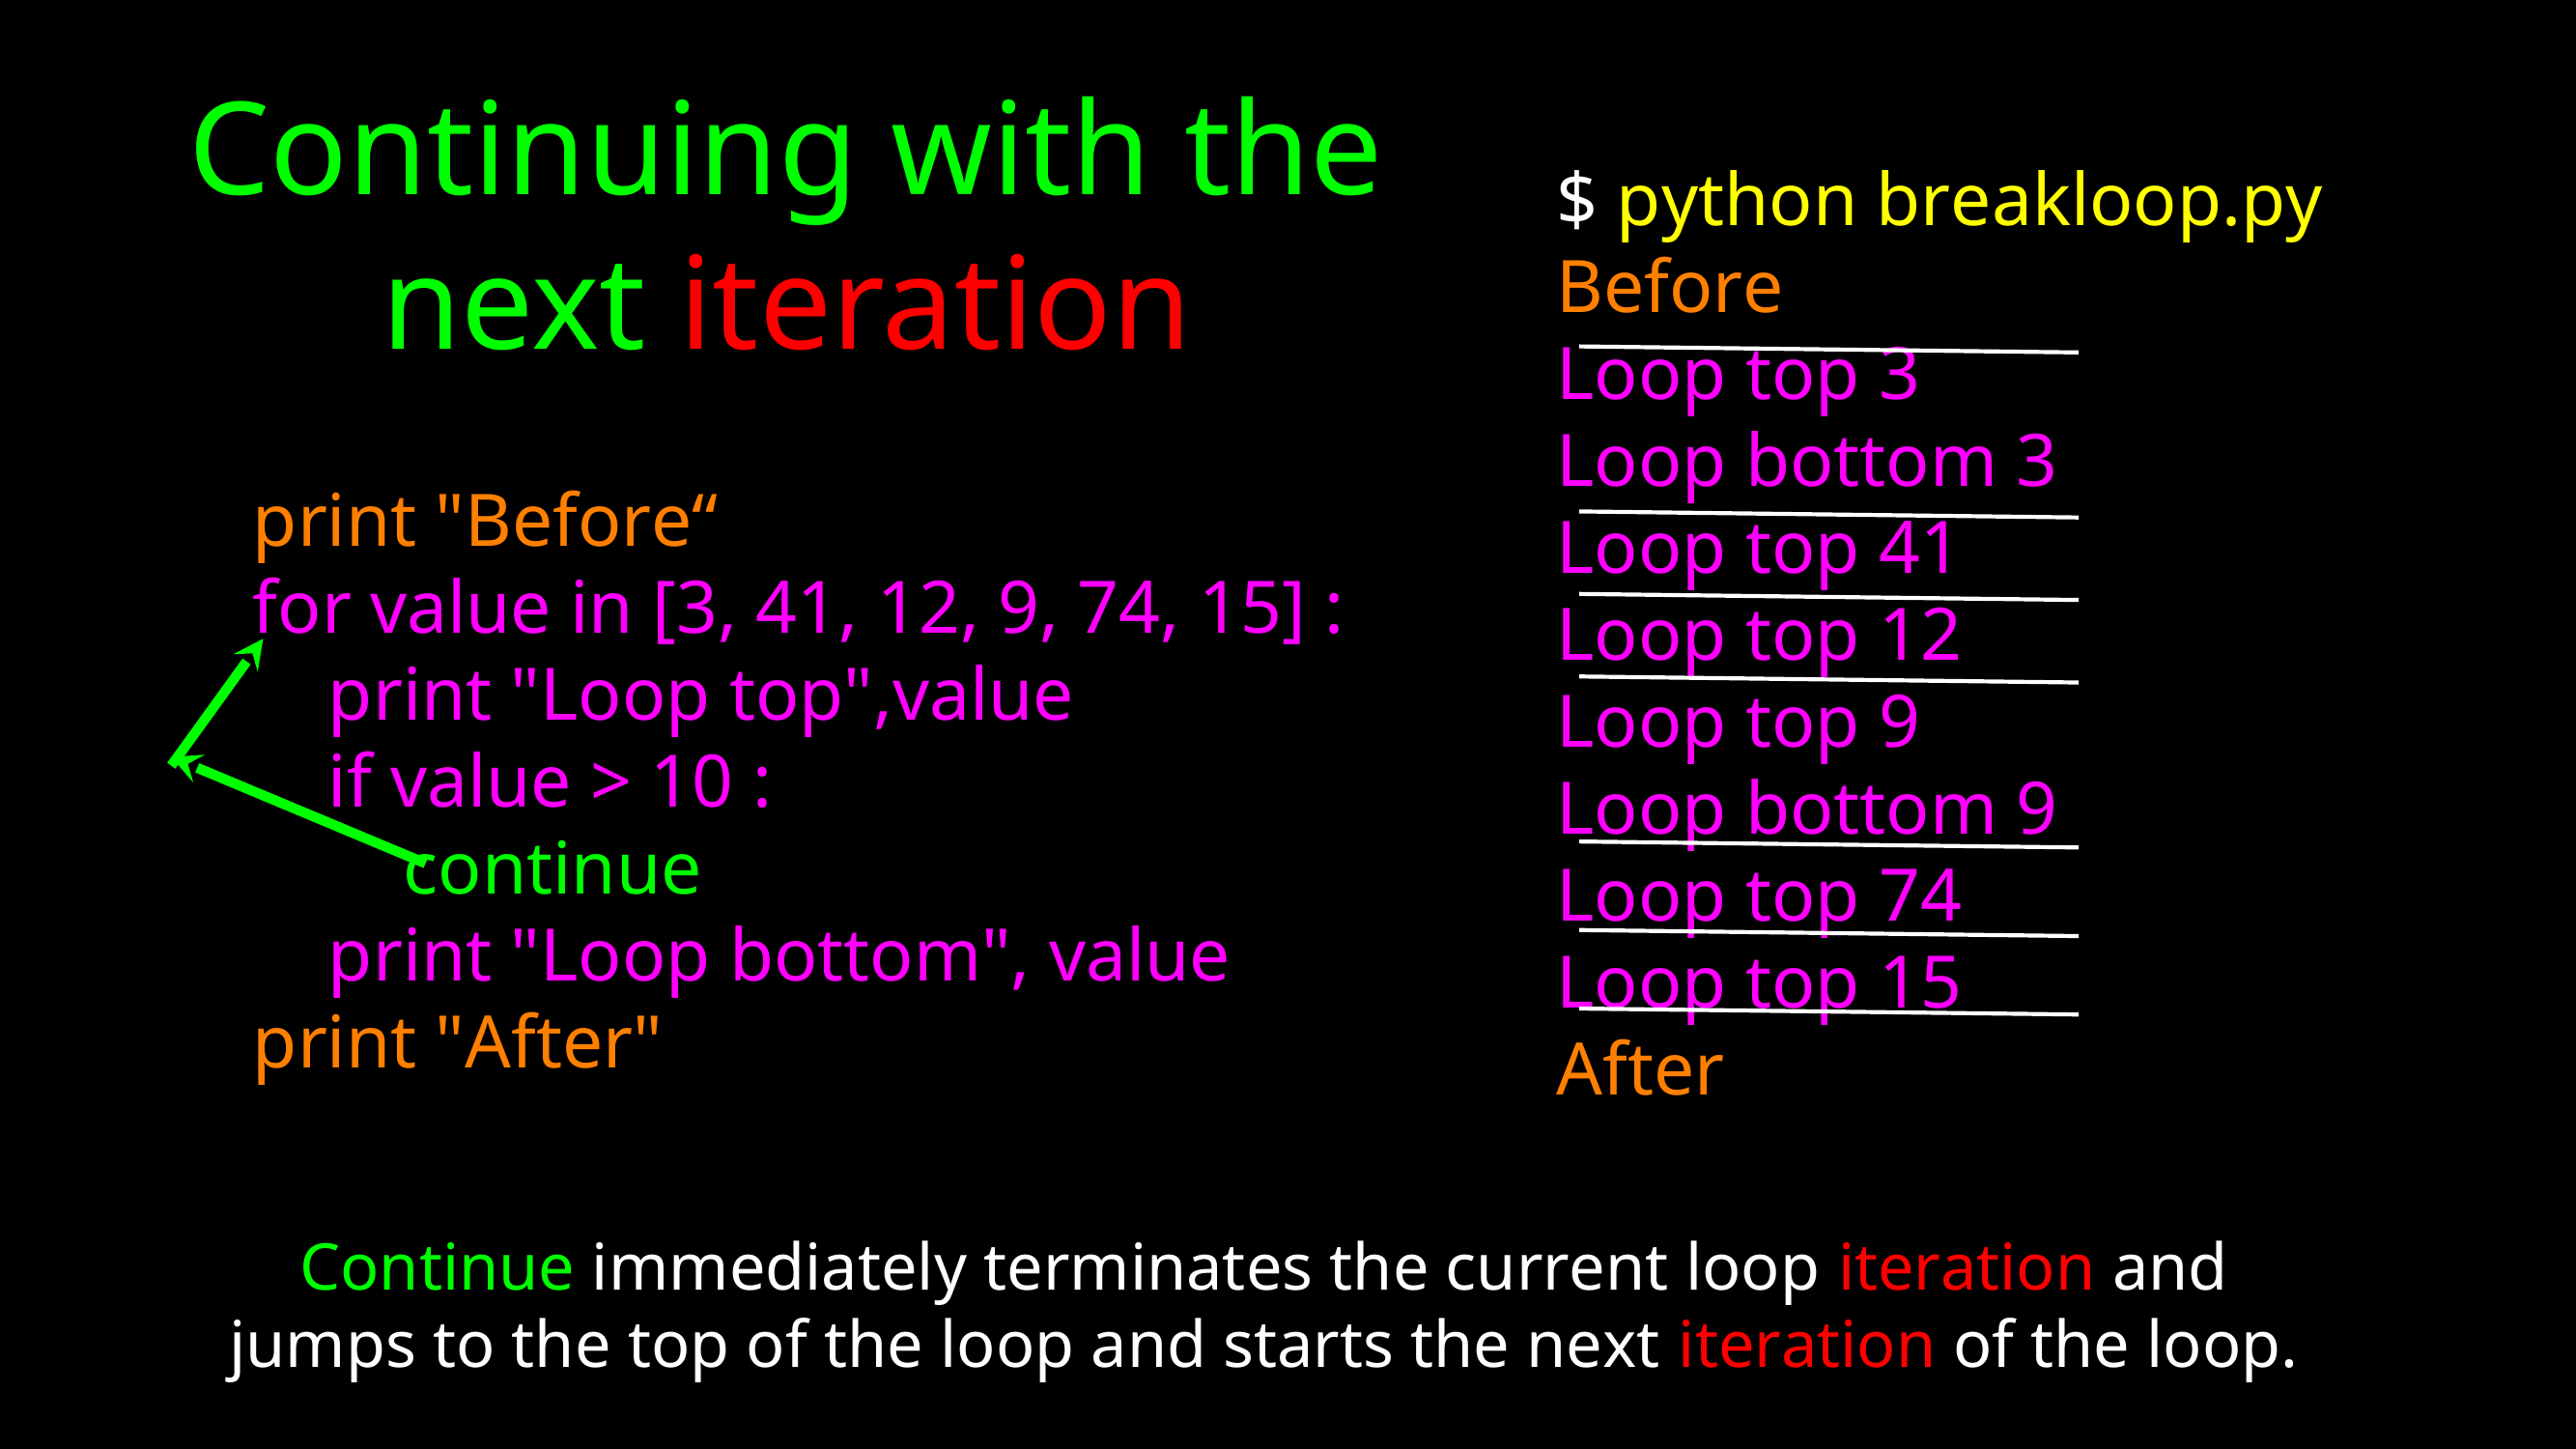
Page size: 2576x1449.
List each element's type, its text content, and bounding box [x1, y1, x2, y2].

text_box Continue immediately terminates the current loop iteration and jumps to the top of the loop and starts the next iteration of the loop. [207, 1212, 2322, 1394]
title Continuing with the next iteration [183, 38, 1391, 403]
text_box $ python breakloop.py Before Loop top 3 Loop bottom 3 Loop top 41 Loop top 12 Loop top 9 Loop bottom 9 Loop top 74 Loop top 15 After [1556, 153, 2324, 1110]
text_box print "Before“ for value in [3, 41, 12, 9, 74, 15] : print "Loop top",value if value > 10 : continue print "Loop bottom", value print "After" [252, 473, 1345, 1083]
